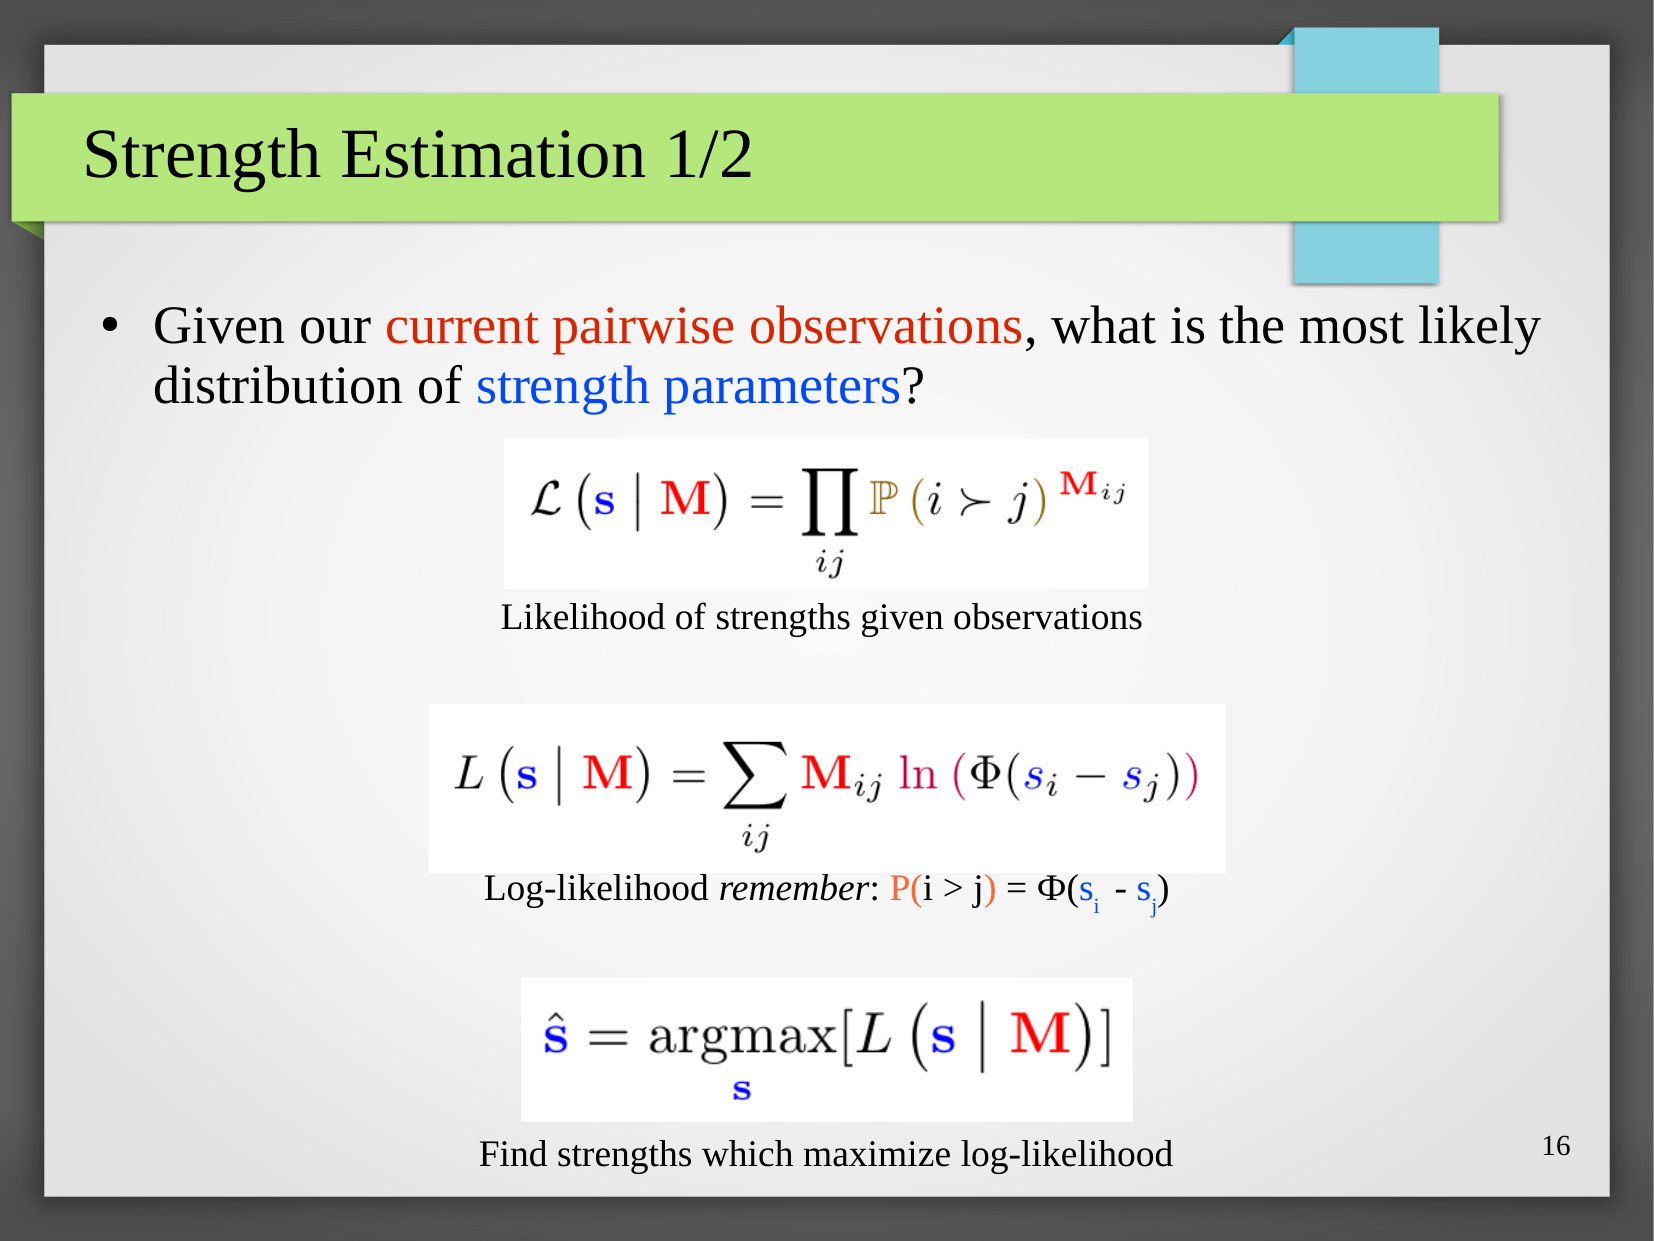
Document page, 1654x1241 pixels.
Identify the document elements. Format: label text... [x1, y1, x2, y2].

list Given our current pairwise observations, what is the most likely distribution of strength parameters? [82, 295, 1571, 1015]
title Strength Estimation 1/2 [82, 94, 1264, 213]
picture [0, 0, 1654, 1241]
